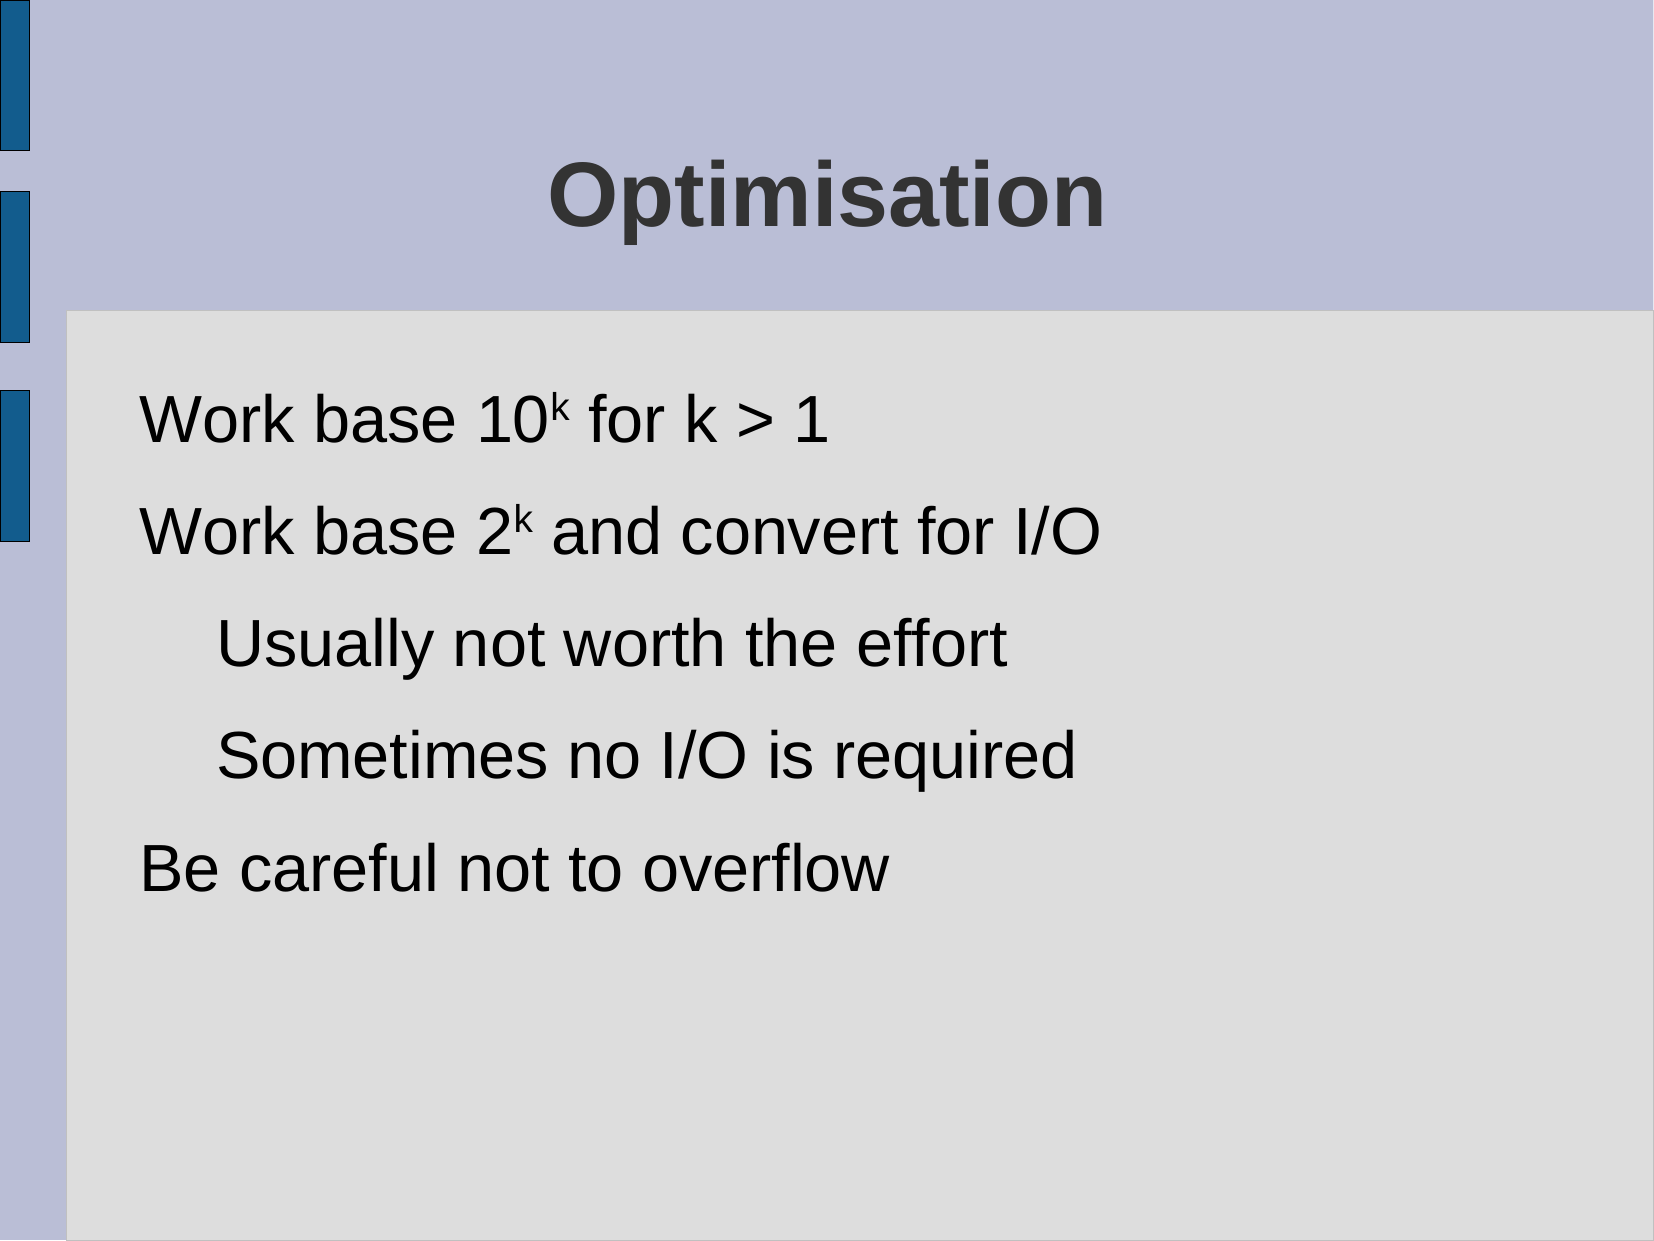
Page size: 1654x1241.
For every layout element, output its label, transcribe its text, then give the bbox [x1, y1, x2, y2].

title Optimisation [121, 98, 1534, 291]
list Work base 10k for k > 1 Work base 2k and convert for I/O Usually not worth the effort Sometimes no I/O is required Be careful not to overflow [121, 344, 1534, 1112]
